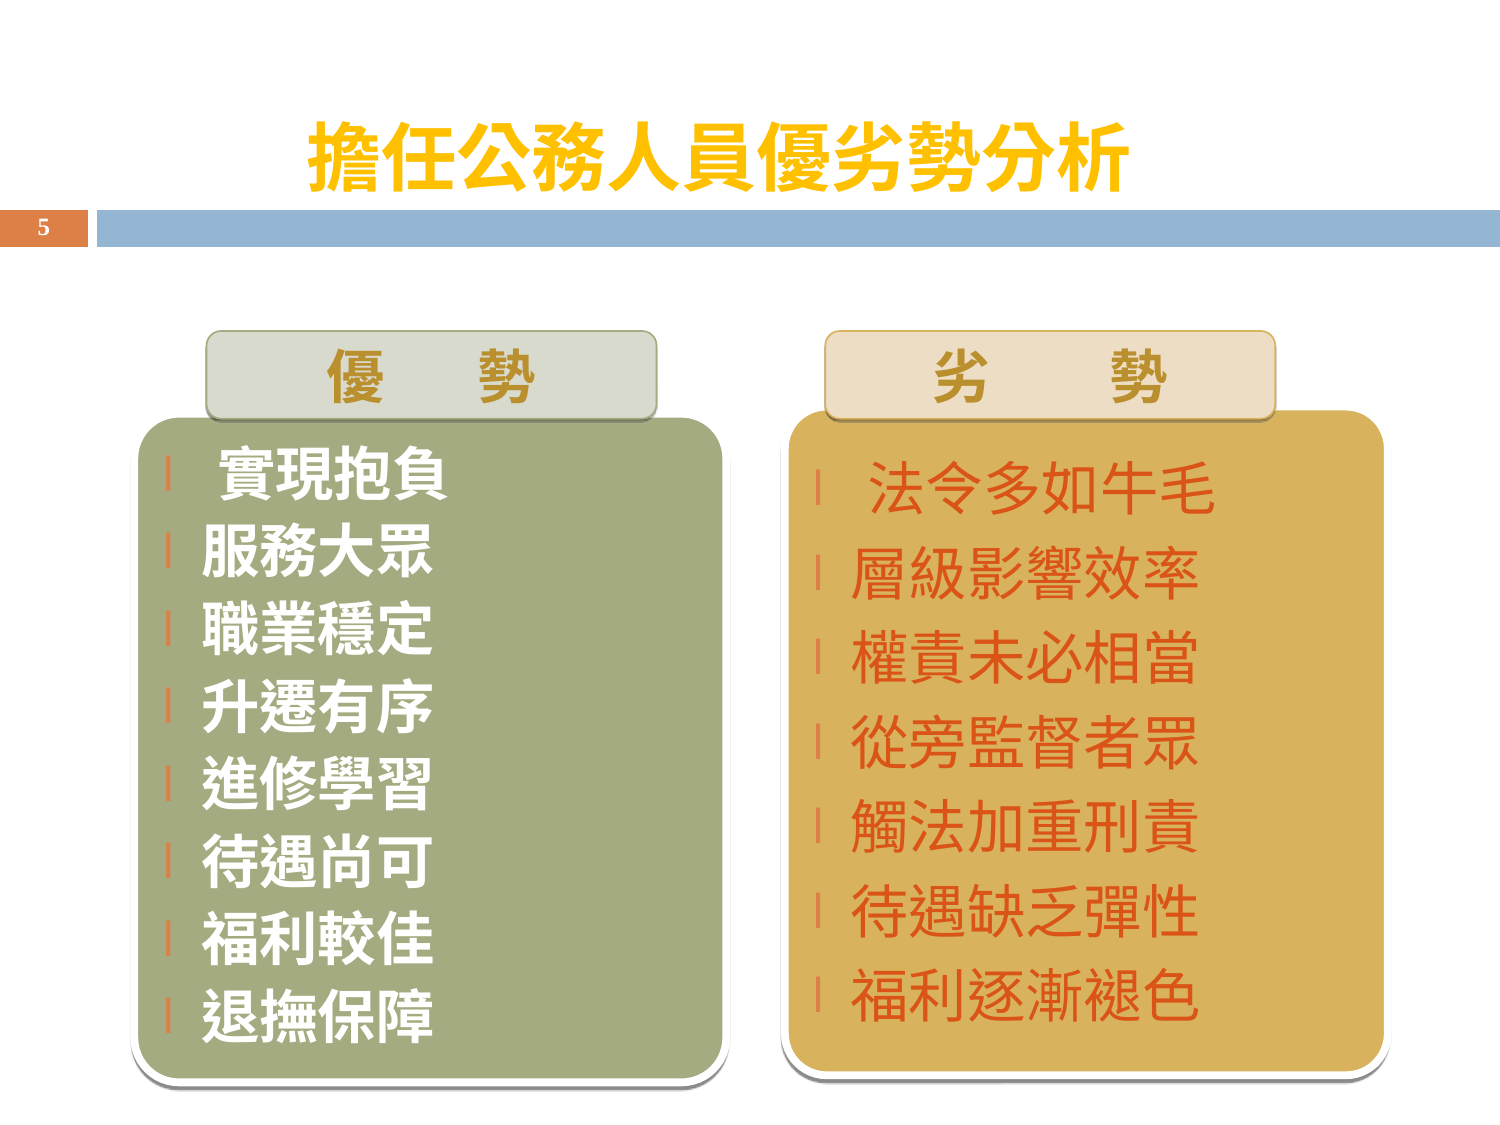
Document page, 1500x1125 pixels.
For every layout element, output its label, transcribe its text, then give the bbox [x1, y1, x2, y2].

text_box 4 [0, 208, 88, 249]
text_box 劣 勢 [825, 330, 1276, 419]
text_box 實現抱負 服務大眾 職業穩定 升遷有序 進修學習 待遇尚可 福利較佳 退撫保障 [134, 413, 727, 1083]
text_box 擔任公務人員優劣勢分析 [50, 102, 1388, 209]
text_box 優 勢 [206, 330, 657, 419]
text_box 法令多如牛毛 層級影響效率 權責未必相當 從旁監督者眾 觸法加重刑責 待遇缺乏彈性 福利逐漸褪色 [784, 406, 1388, 1076]
